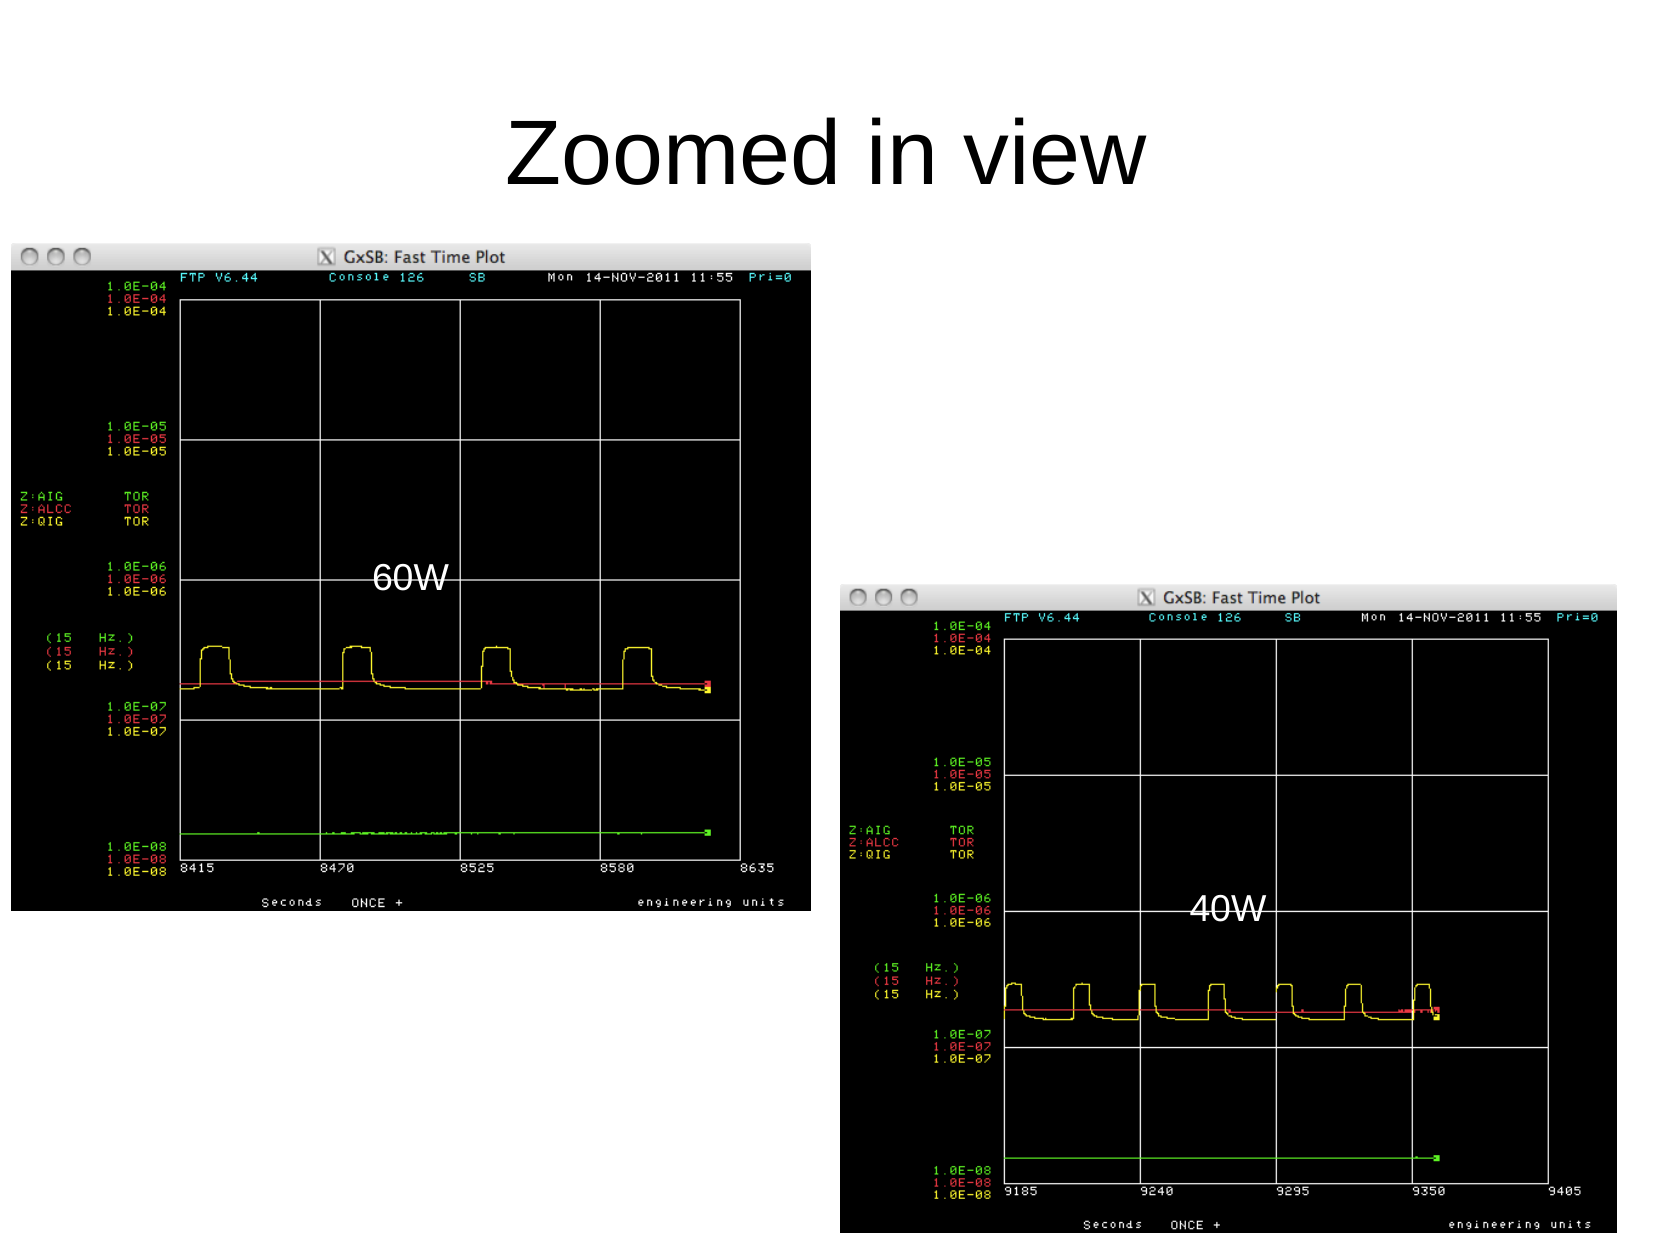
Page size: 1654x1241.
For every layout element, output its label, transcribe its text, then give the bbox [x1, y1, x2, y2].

title Zoomed in view [82, 49, 1571, 257]
picture [11, 243, 811, 911]
picture [840, 584, 1617, 1233]
